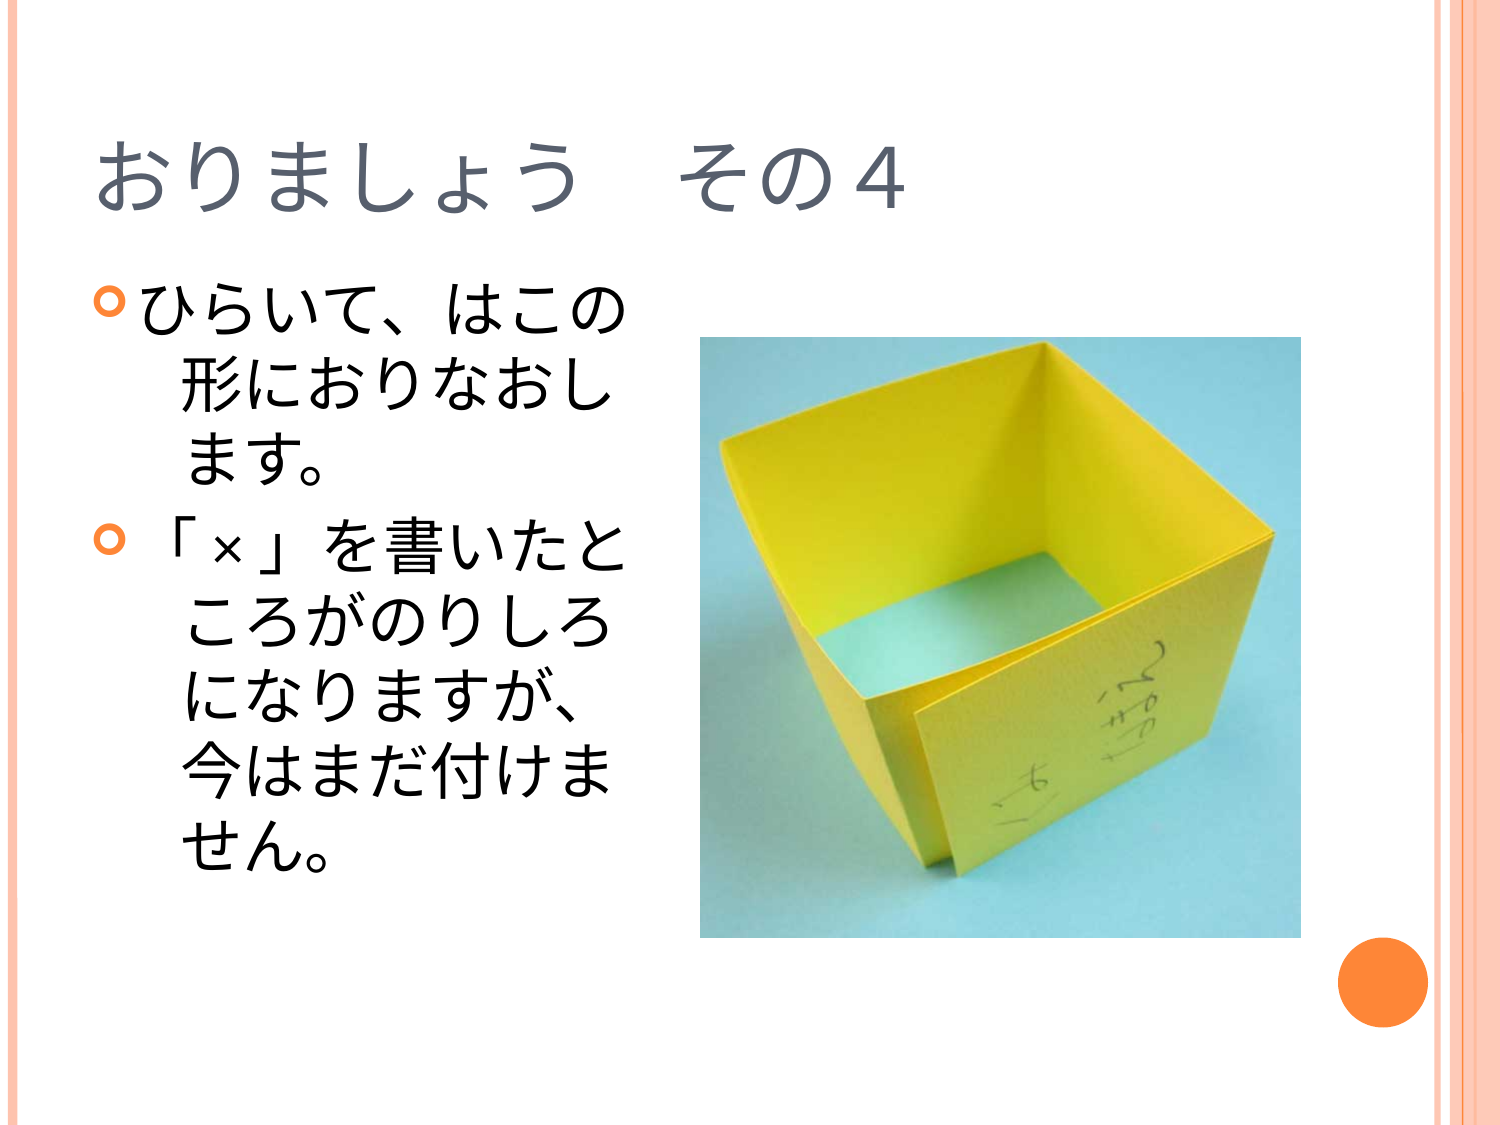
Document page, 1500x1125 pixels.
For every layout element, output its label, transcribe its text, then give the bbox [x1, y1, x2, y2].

list ひらいて、はこの形におりなおします。 「×」を書いたところがのりしろになりますが、今はまだ付けません。 [75, 262, 676, 1013]
picture [700, 337, 1301, 938]
title おりましょう その４ [75, 45, 1300, 233]
